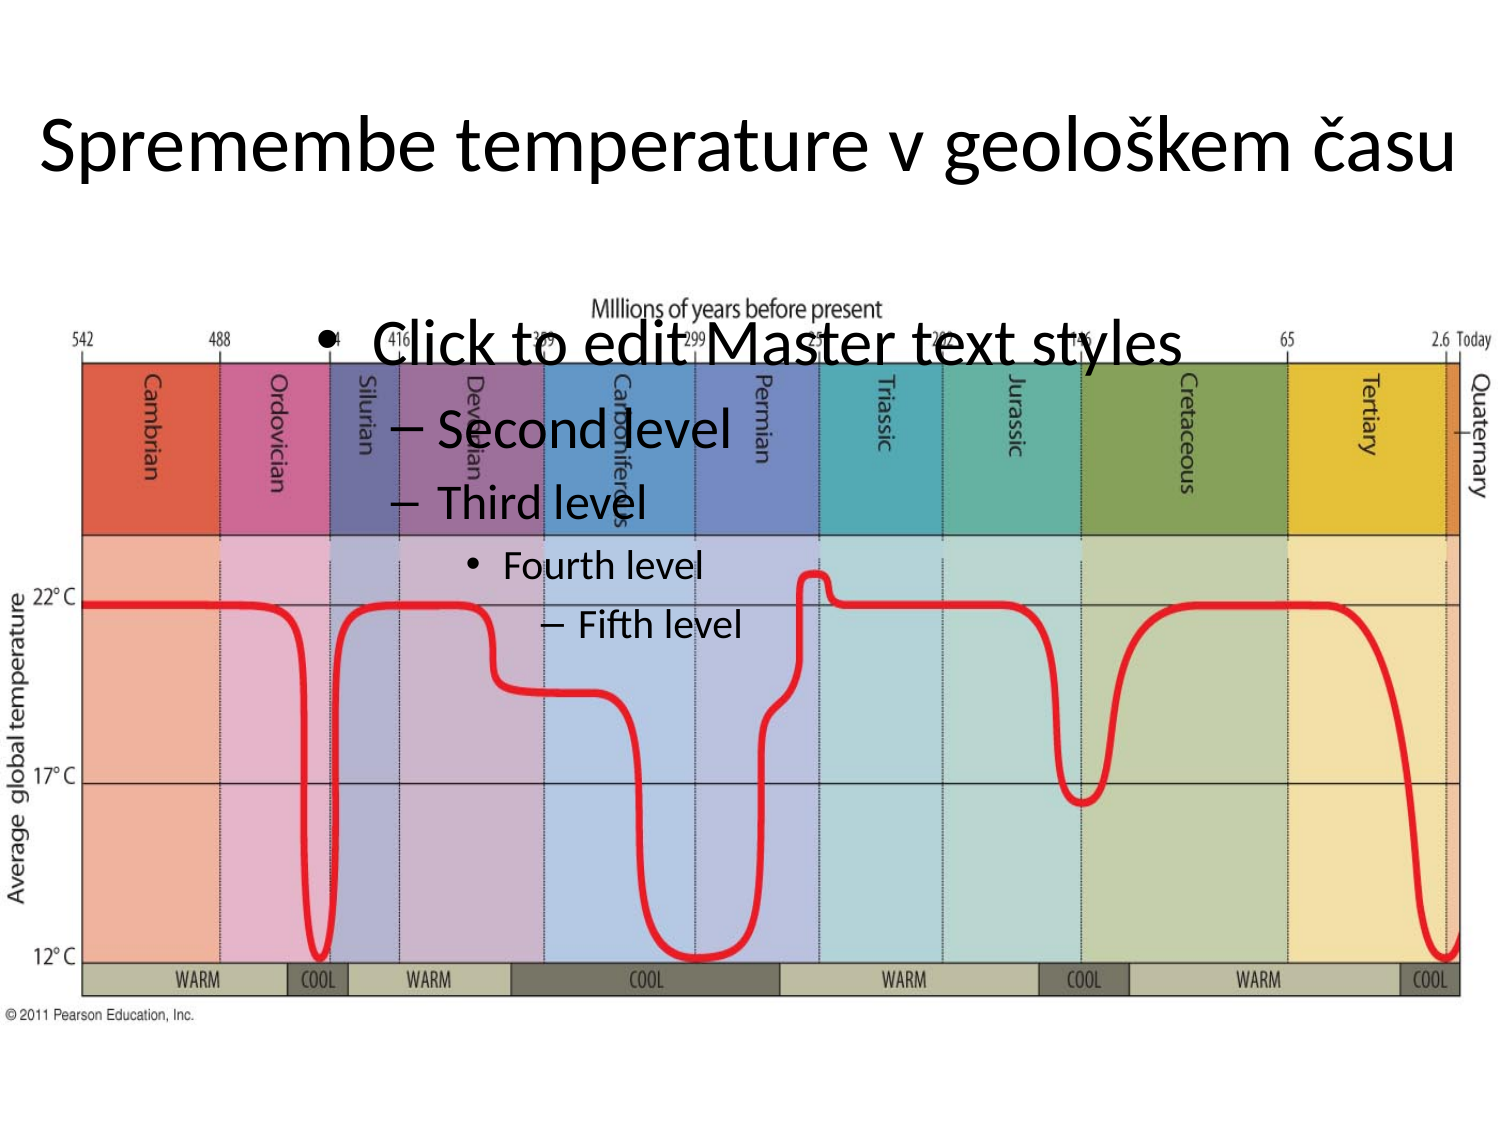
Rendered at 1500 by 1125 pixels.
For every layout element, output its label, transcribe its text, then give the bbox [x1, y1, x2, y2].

picture [0, 290, 1500, 1035]
title Spremembe temperature v geološkem času [0, 45, 1500, 233]
